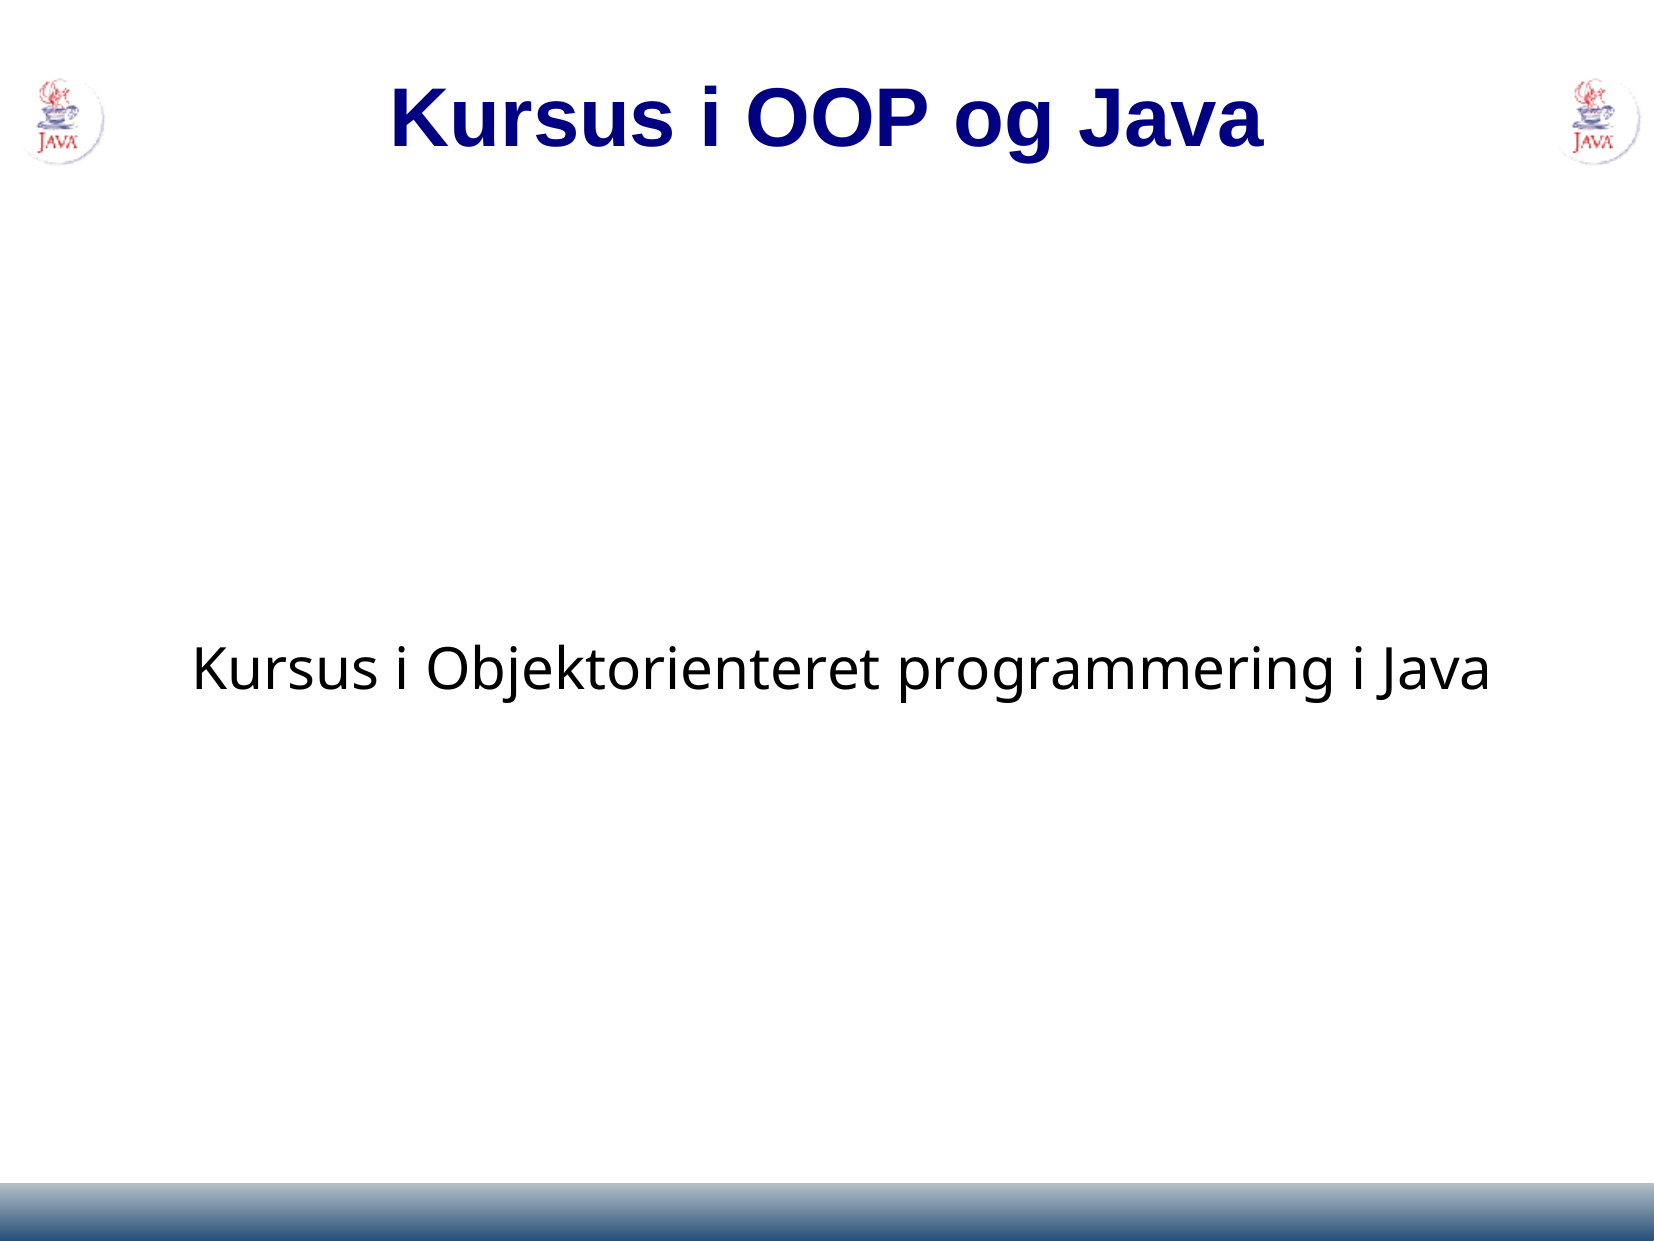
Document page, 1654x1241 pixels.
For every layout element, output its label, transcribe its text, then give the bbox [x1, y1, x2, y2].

picture [1549, 71, 1645, 169]
title Kursus i OOP og Java [105, 14, 1549, 222]
picture [10, 71, 105, 169]
subtitle Kursus i Objektorienteret programmering i Java [76, 230, 1573, 1183]
